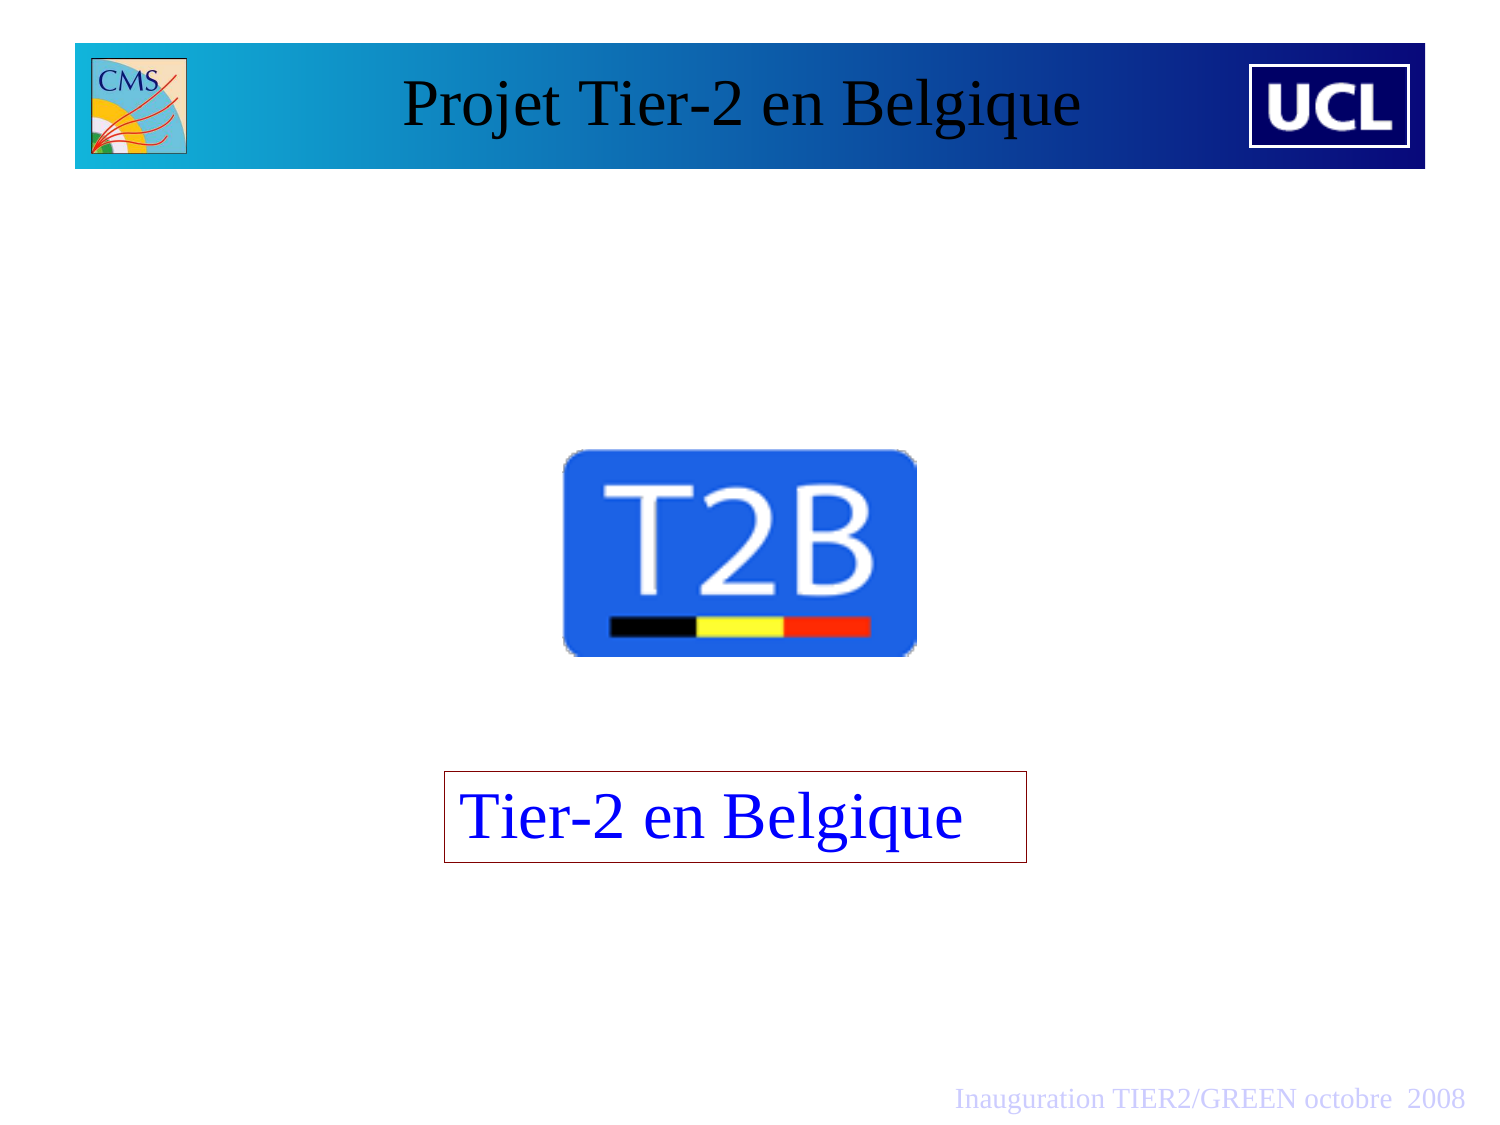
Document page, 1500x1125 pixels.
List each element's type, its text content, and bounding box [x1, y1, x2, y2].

text_box Tier-2 en Belgique [444, 771, 1027, 863]
picture [562, 449, 917, 657]
text_box Inauguration TIER2/GREEN octobre 2008 [940, 1075, 1482, 1123]
picture [1252, 67, 1405, 145]
picture [92, 59, 186, 153]
text_box Projet Tier-2 en Belgique [387, 58, 1164, 150]
